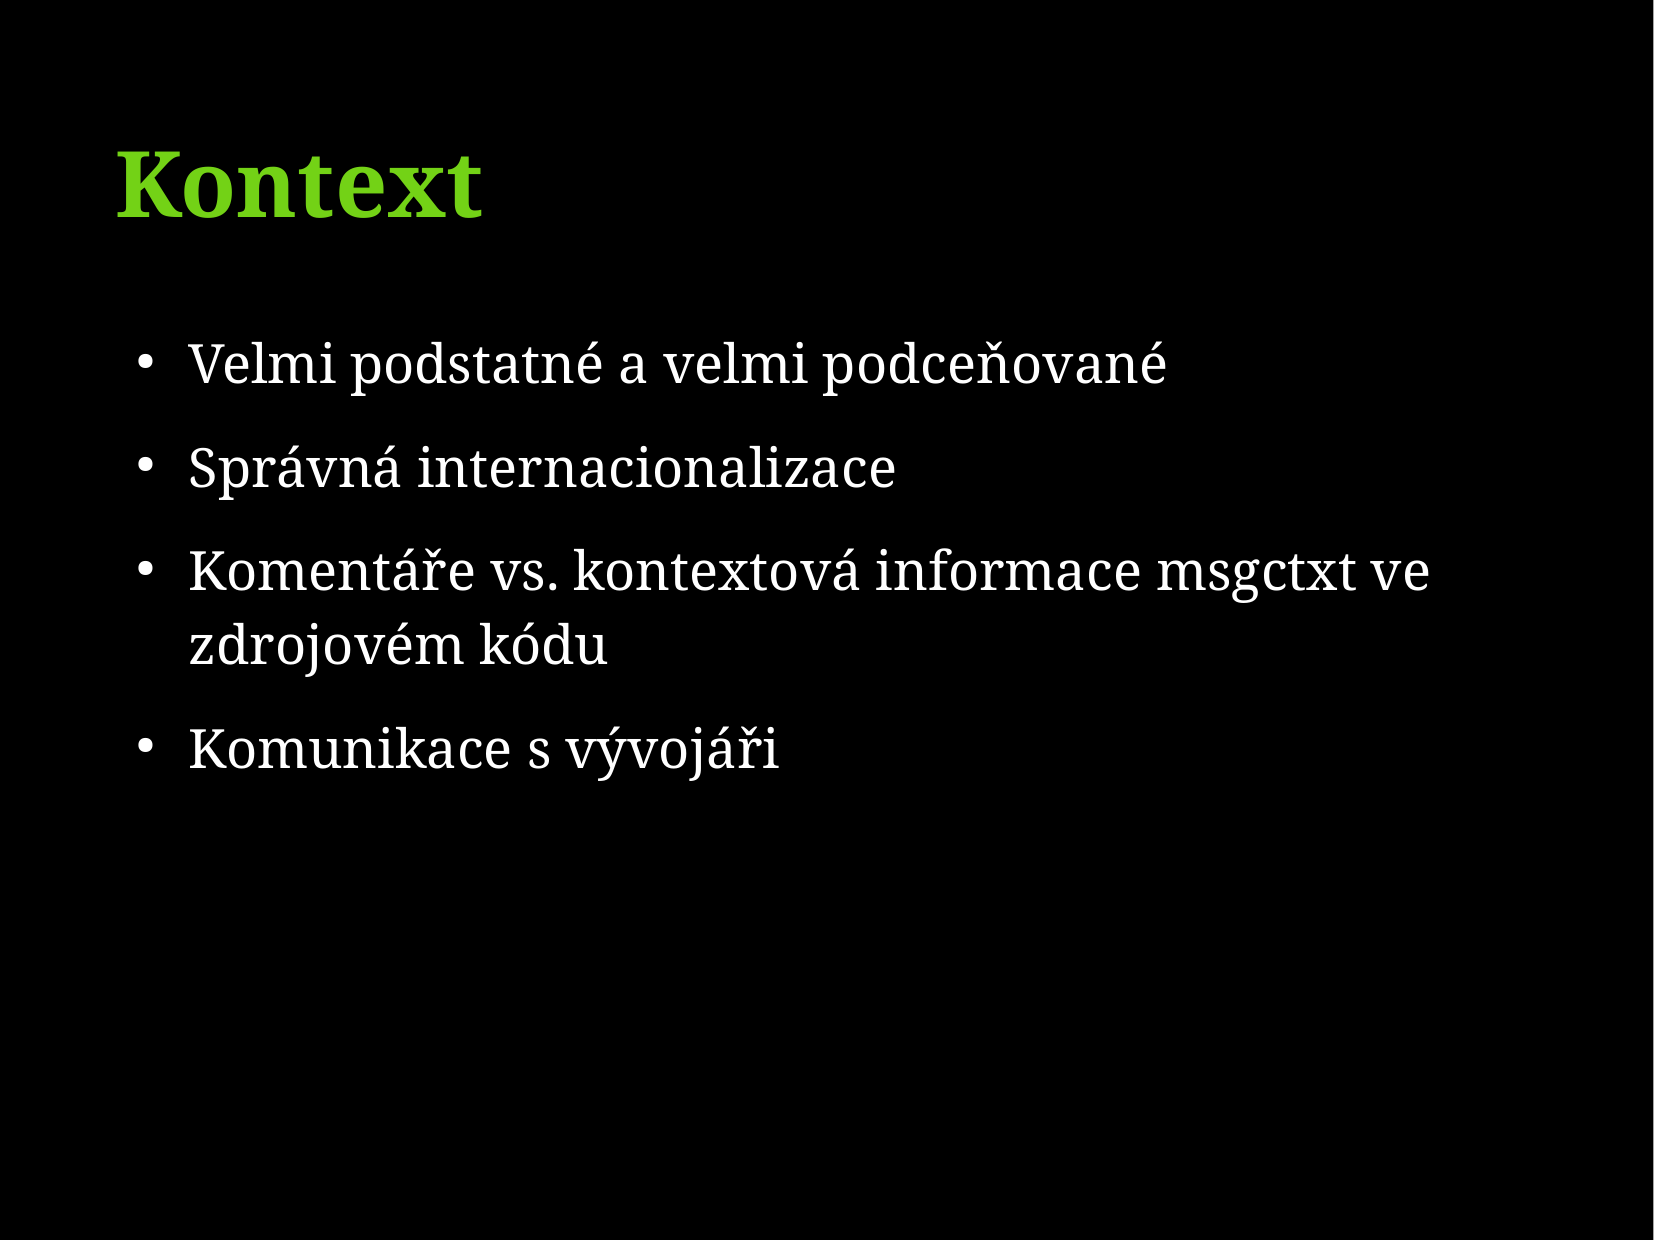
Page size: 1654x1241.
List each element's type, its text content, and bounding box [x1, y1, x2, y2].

title Kontext [115, 78, 1539, 287]
list Velmi podstatné a velmi podceňované Správná internacionalizace Komentáře vs. kontextová informace msgctxt ve zdrojovém kódu Komunikace s vývojáři [118, 325, 1536, 1145]
